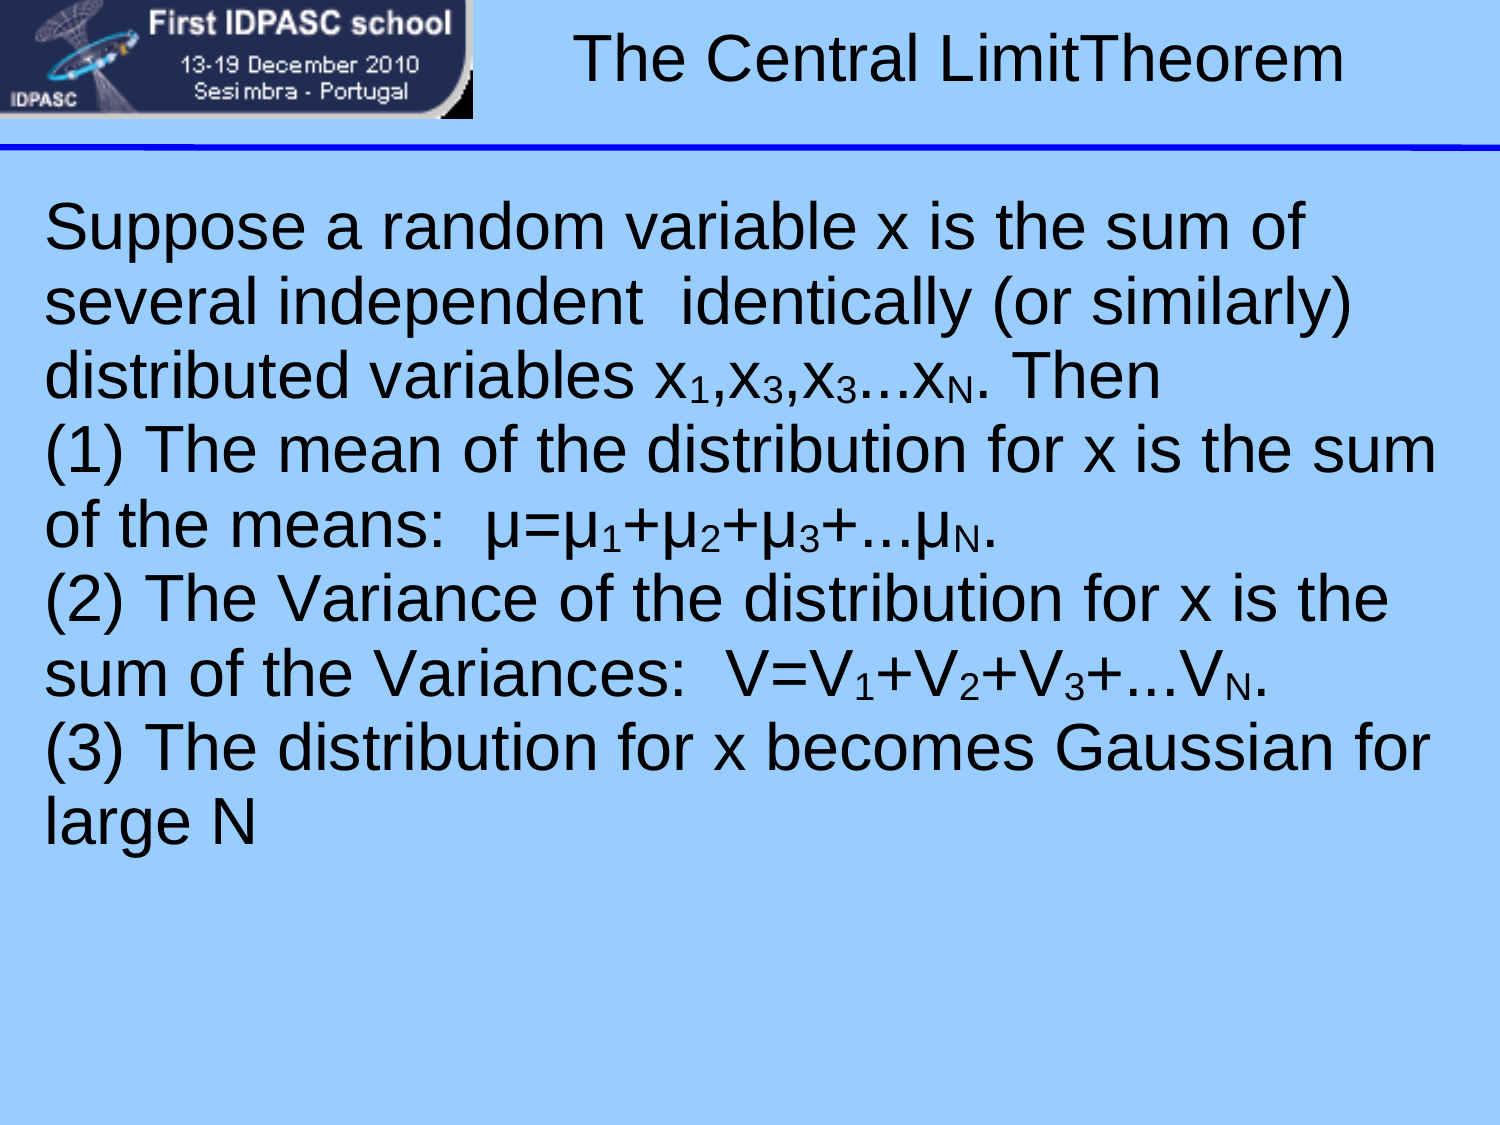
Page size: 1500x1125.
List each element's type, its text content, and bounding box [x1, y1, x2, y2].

text_box Suppose a random variable x is the sum of several independent identically (or similarly) distributed variables x1,x3,x3...xN. Then (1) The mean of the distribution for x is the sum of the means: μ=μ1+μ2+μ3+...μN. (2) The Variance of the distribution for x is the sum of the Variances: V=V1+V2+V3+...VN. (3) The distribution for x becomes Gaussian for large N [29, 183, 1477, 1125]
title The Central LimitTheorem [501, 7, 1418, 111]
picture [0, 0, 473, 119]
